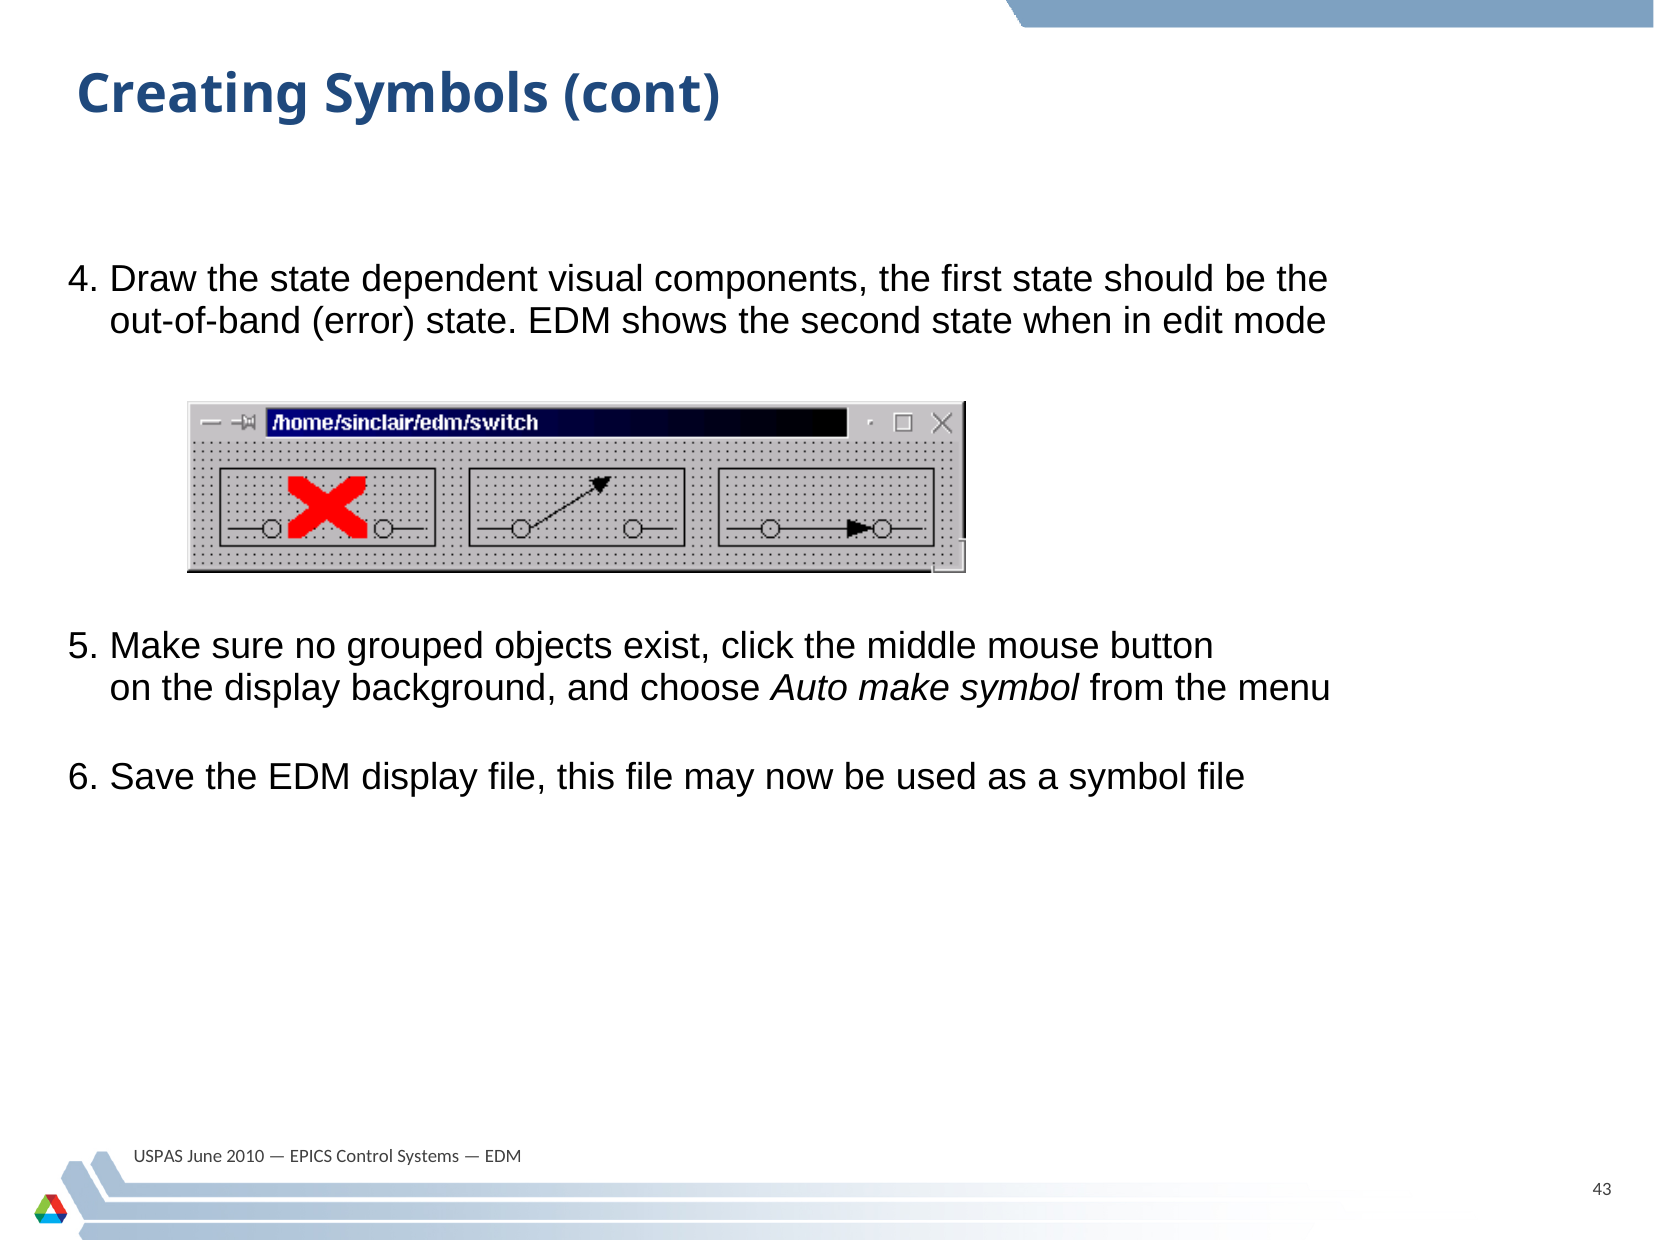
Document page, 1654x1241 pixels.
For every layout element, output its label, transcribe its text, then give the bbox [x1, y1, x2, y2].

text_box 5. Make sure no grouped objects exist, click the middle mouse button on the display background, and choose Auto make symbol from the menu [52, 617, 1347, 717]
picture [187, 401, 966, 573]
text_box 4. Draw the state dependent visual components, the first state should be the out-of-band (error) state. EDM shows the second state when in edit mode [52, 249, 1345, 350]
title Creating Symbols (cont) [61, 39, 1500, 143]
text_box 6. Save the EDM display file, this file may now be used as a symbol file [52, 748, 1262, 806]
picture [0, 1143, 1654, 1240]
picture [0, 0, 1654, 29]
